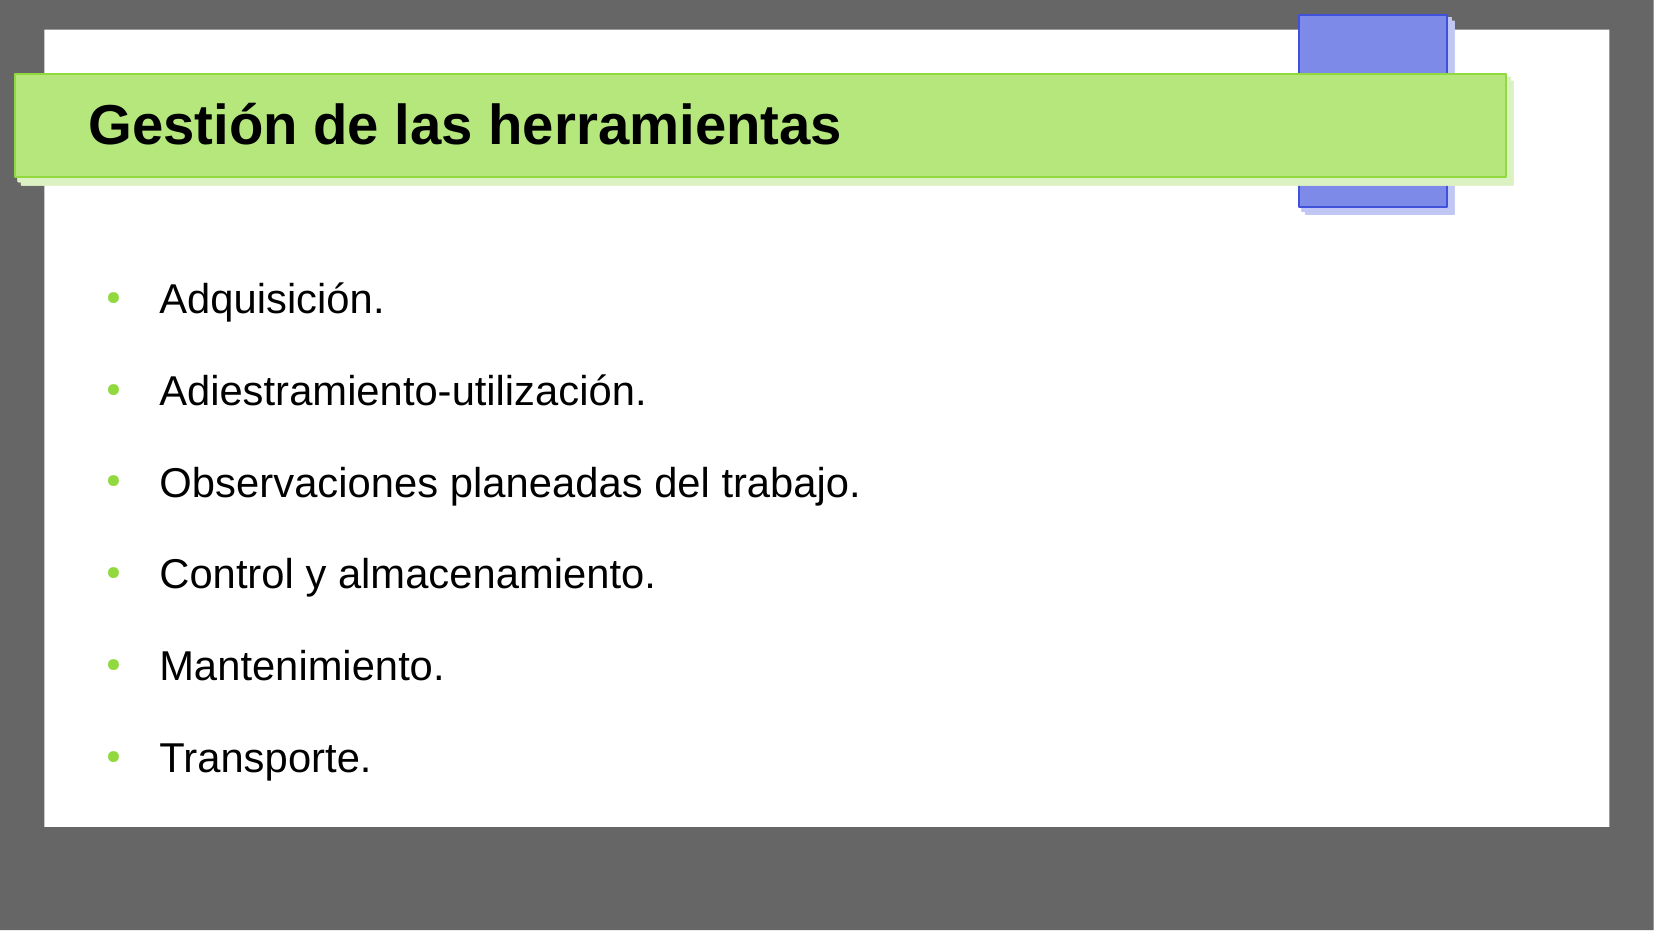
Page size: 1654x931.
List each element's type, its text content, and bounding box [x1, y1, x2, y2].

list Adquisición. Adiestramiento-utilización. Observaciones planeadas del trabajo. Control y almacenamiento. Mantenimiento. Transporte. [88, 221, 1565, 813]
title Gestión de las herramientas [88, 73, 1506, 178]
